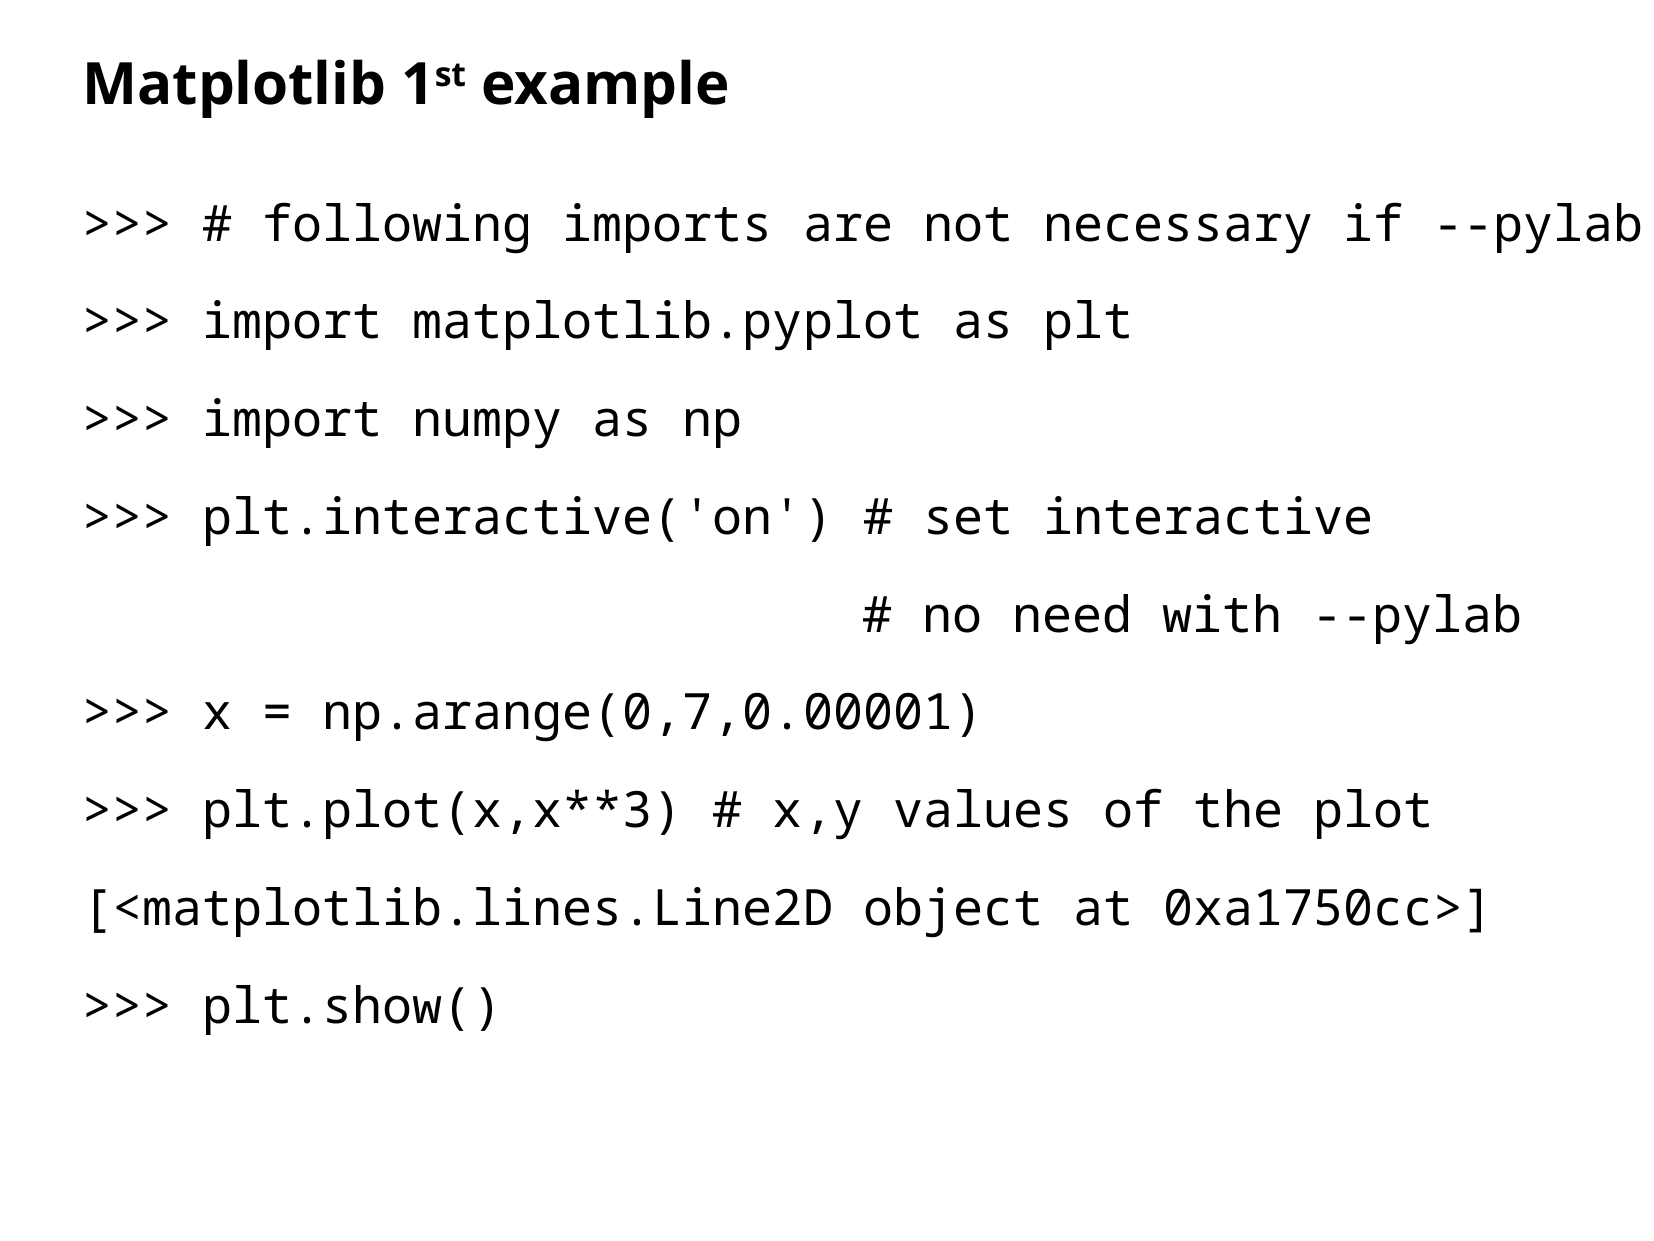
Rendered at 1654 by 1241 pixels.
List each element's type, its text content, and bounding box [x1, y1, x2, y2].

title Matplotlib 1st example [82, 0, 1571, 179]
list >>> # following imports are not necessary if --pylab >>> import matplotlib.pyplot as plt >>> import numpy as np >>> plt.interactive('on') # set interactive # no need with --pylab >>> x = np.arange(0,7,0.00001) >>> plt.plot(x,x**3) # x,y values of the plot [<matplotlib.lines.Line2D object at 0xa1750cc>] >>> plt.show() [82, 187, 1651, 1133]
